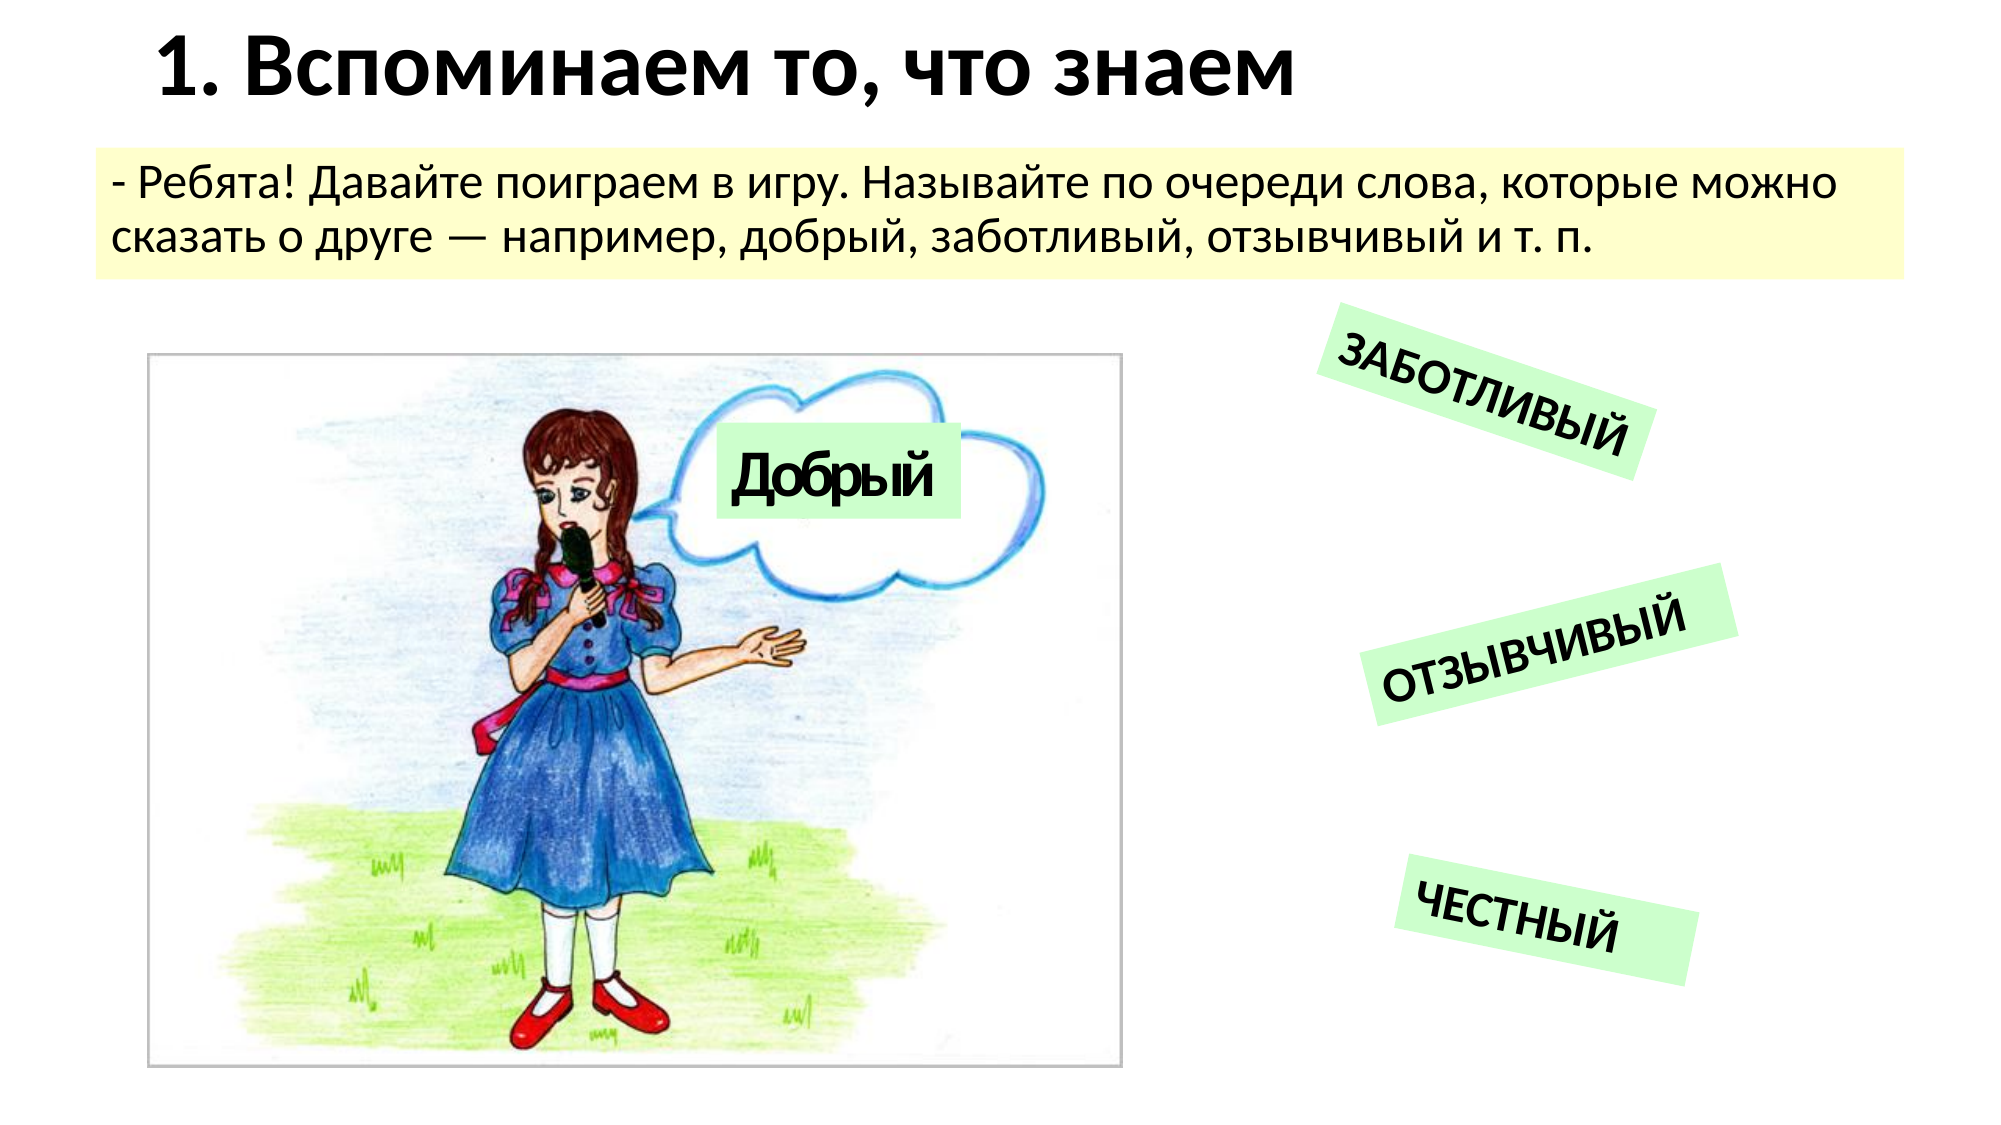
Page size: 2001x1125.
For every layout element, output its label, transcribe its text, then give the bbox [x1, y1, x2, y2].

title 1. Вспоминаем то, что знаем [137, 0, 1863, 132]
text_box ЧЕСТНЫЙ [1394, 853, 1700, 987]
text_box Добрый [716, 422, 957, 519]
picture [147, 353, 1123, 1068]
list - Ребята! Давайте поиграем в игру. Называйте по очереди слова, которые можно сказать о друге — например, добрый, заботливый, отзывчивый и т. п. [95, 147, 1905, 280]
text_box ОТЗЫВЧИВЫЙ [1359, 562, 1739, 727]
text_box ЗАБОТЛИВЫЙ [1316, 302, 1658, 482]
